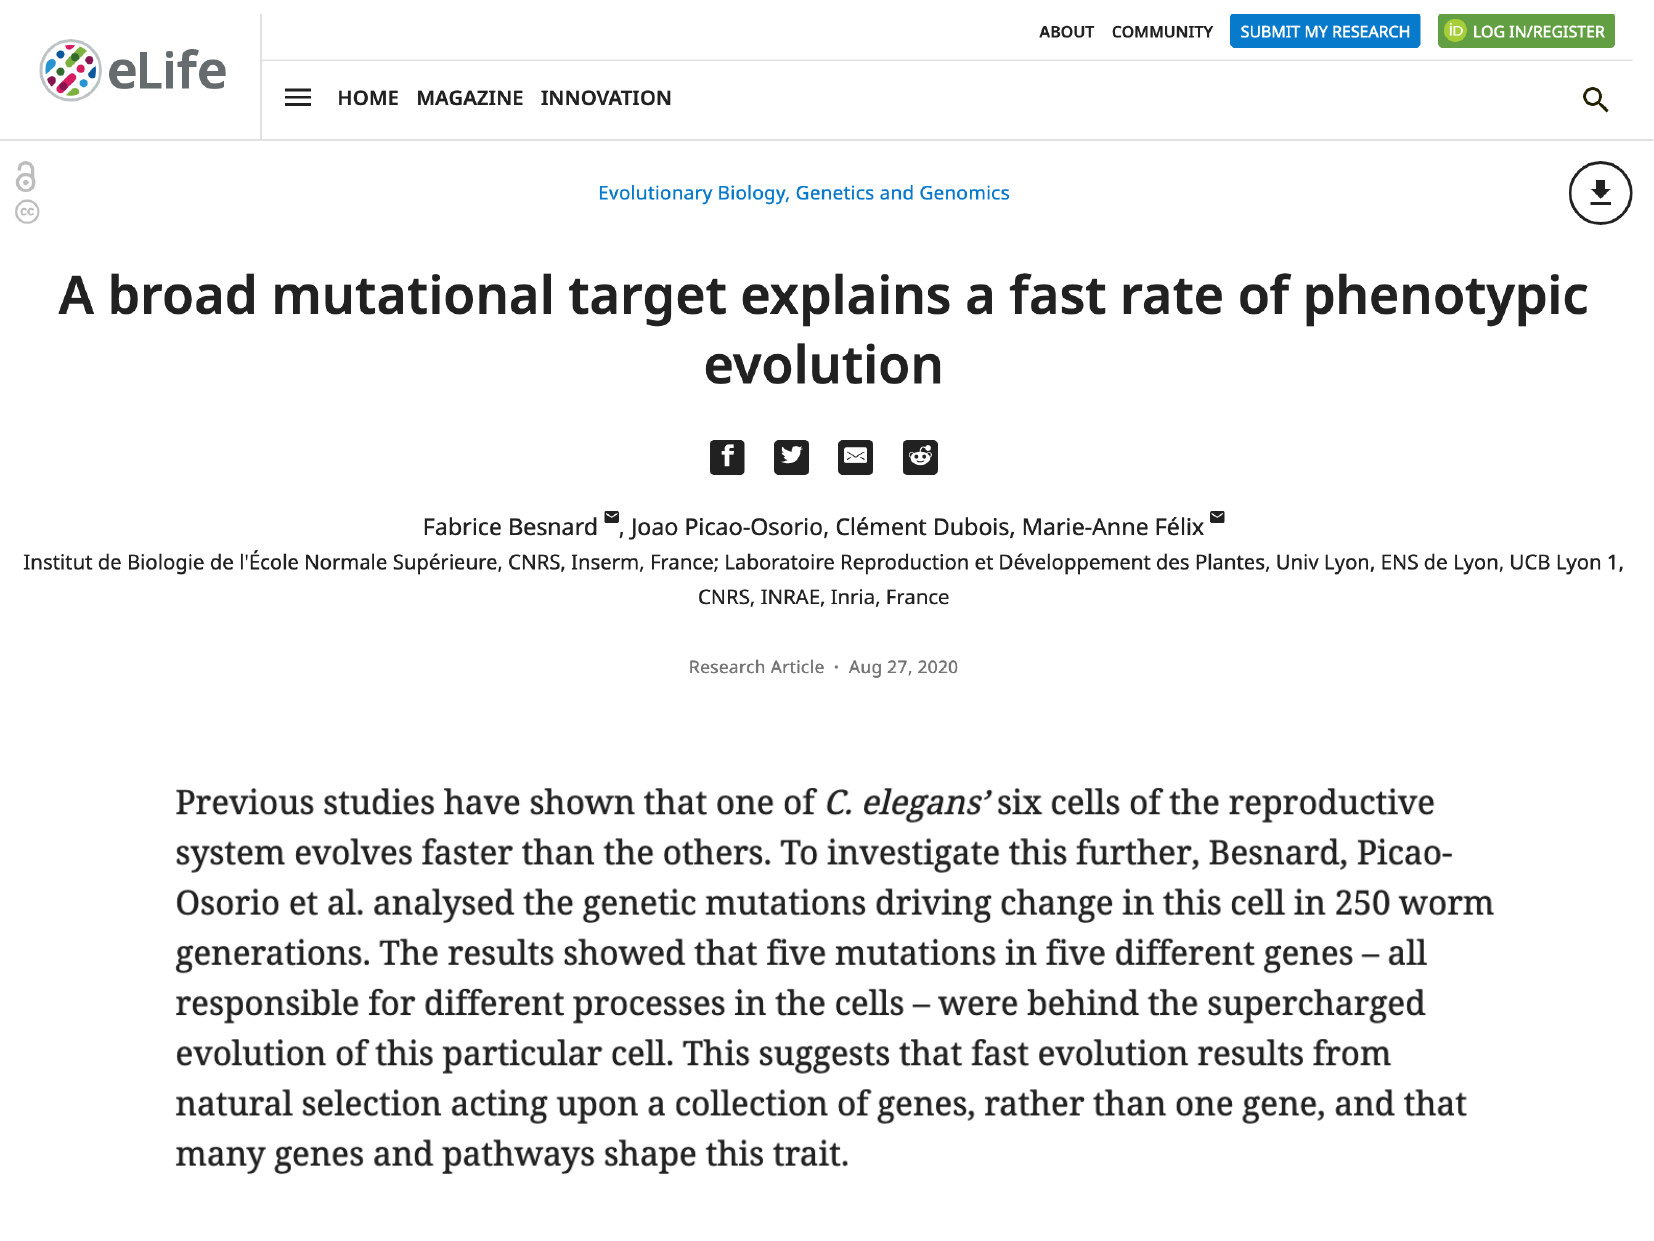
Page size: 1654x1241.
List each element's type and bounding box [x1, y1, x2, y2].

picture [171, 763, 1503, 1196]
picture [0, 14, 1654, 694]
